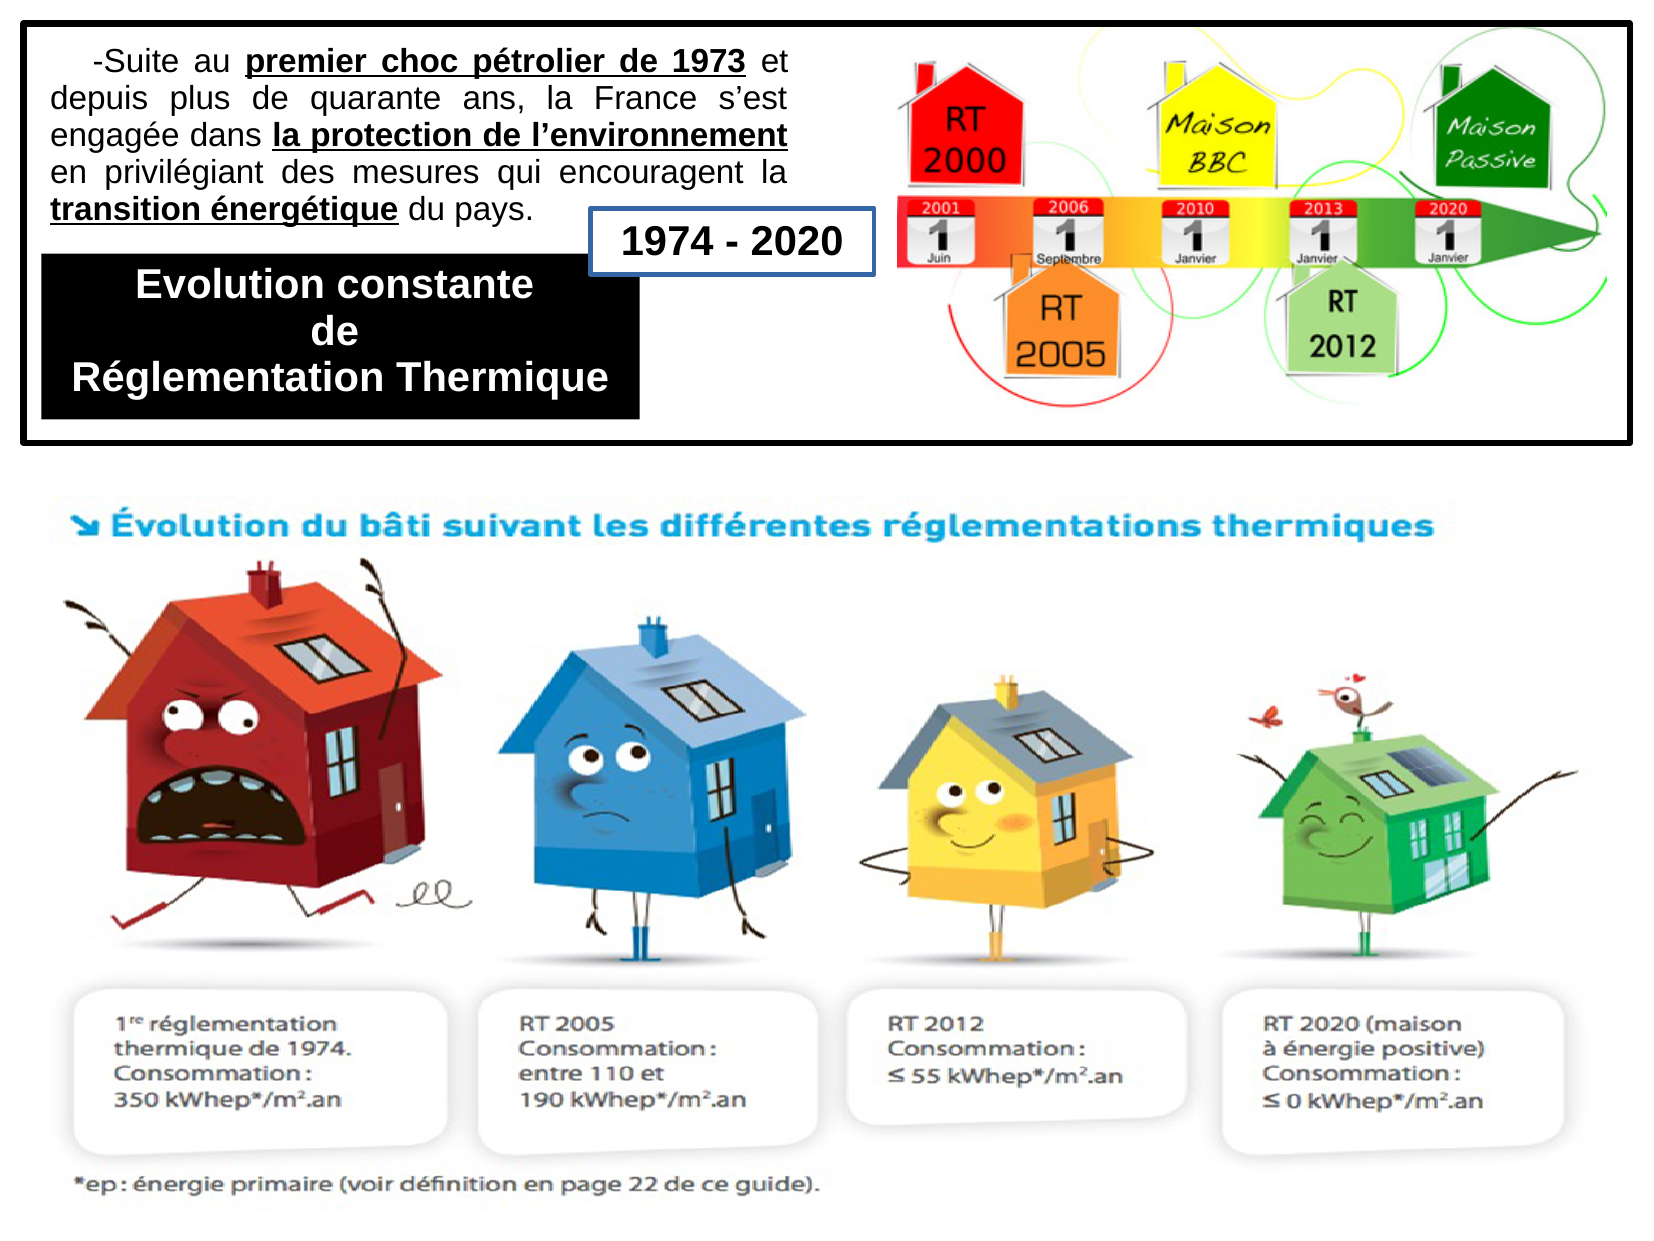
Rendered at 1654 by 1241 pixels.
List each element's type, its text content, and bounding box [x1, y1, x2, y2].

text_box -Suite au premier choc pétrolier de 1973 et depuis plus de quarante ans, la France s’est engagée dans la protection de l’environnement en privilégiant des mesures qui encouragent la transition énergétique du pays. [35, 35, 804, 237]
text_box 1974 - 2020 [590, 208, 875, 275]
text_box Evolution constante de Réglementation Thermique [41, 253, 640, 420]
picture [47, 496, 1607, 1217]
picture [897, 27, 1607, 420]
